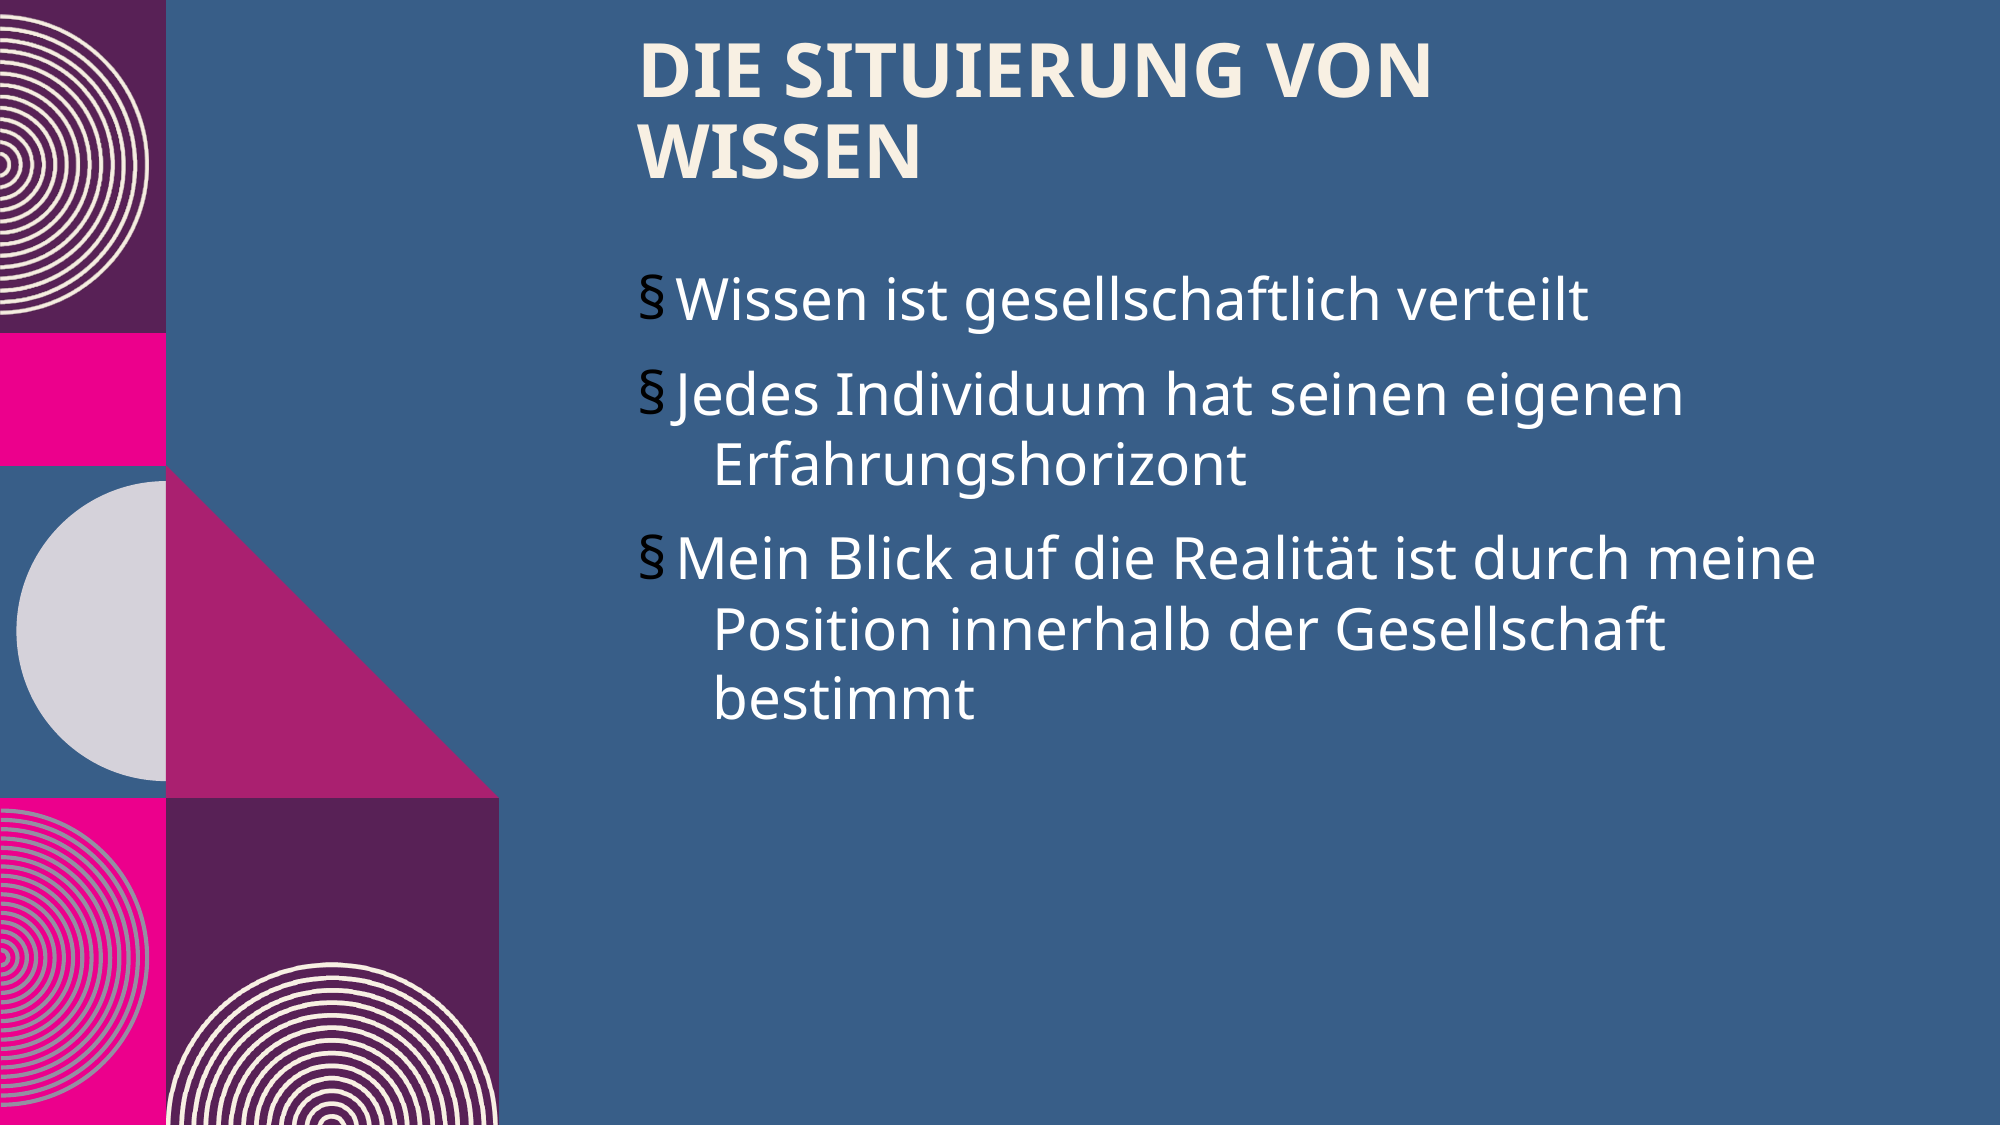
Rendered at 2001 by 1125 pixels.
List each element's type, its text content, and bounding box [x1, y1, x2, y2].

title Die situierung von wissen [622, 25, 1726, 216]
list Wissen ist gesellschaftlich verteilt Jedes Individuum hat seinen eigenen Erfahrungshorizont Mein Blick auf die Realität ist durch meine Position innerhalb der Gesellschaft bestimmt [622, 254, 1872, 910]
